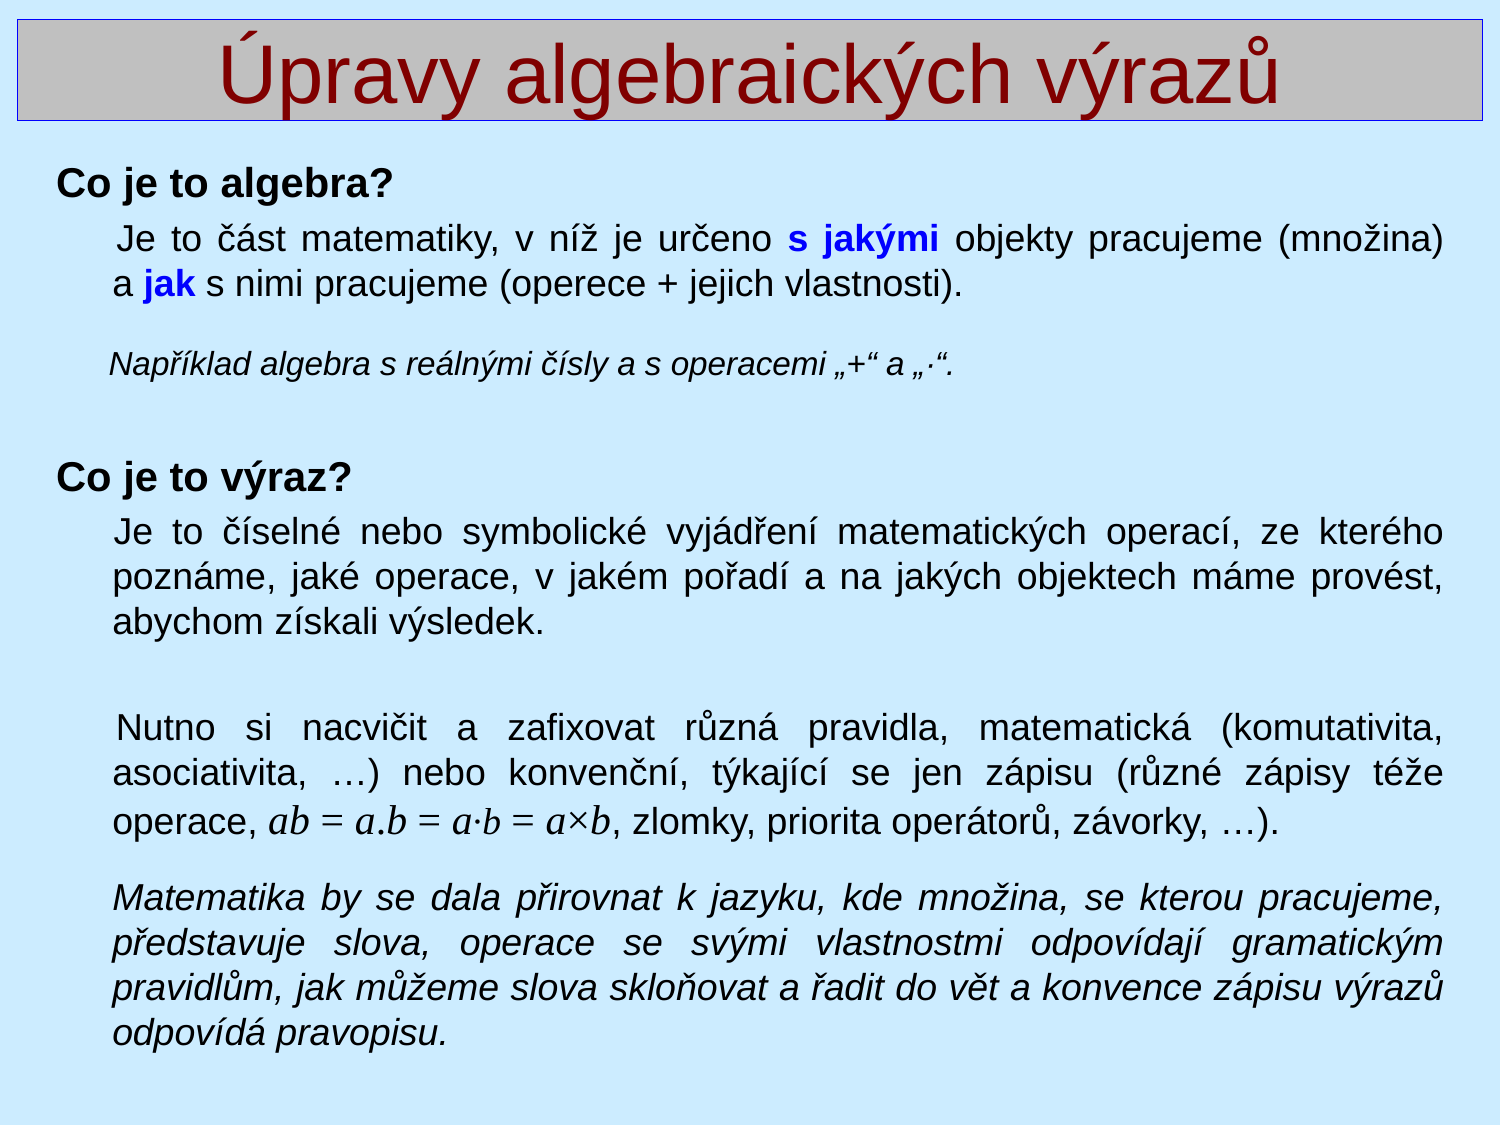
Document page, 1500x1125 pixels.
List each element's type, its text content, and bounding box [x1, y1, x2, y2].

title Úpravy algebraických výrazů [17, 19, 1483, 121]
text_box Co je to algebra? Je to část matematiky, v níž je určeno s jakými objekty pracujeme (množina) a jak s nimi pracujeme (operece + jejich vlastnosti). Například algebra s reálnými čísly a s operacemi „+“ a „∙“. Co je to výraz? Je to číselné nebo symbolické vyjádření matematických operací, ze kterého poznáme, jaké operace, v jakém pořadí a na jakých objektech máme provést, abychom získali výsledek. Nutno si nacvičit a zafixovat různá pravidla, matematická (komutativita, asociativita, …) nebo konvenční, týkající se jen zápisu (různé zápisy téže operace, ab = a.b = a∙b = a×b, zlomky, priorita operátorů, závorky, …). Matematika by se dala přirovnat k jazyku, kde množina, se kterou pracujeme, představuje slova, operace se svými vlastnostmi odpovídají gramatickým pravidlům, jak můžeme slova skloňovat a řadit do vět a konvence zápisu výrazů odpovídá pravopisu. [41, 148, 1459, 1007]
